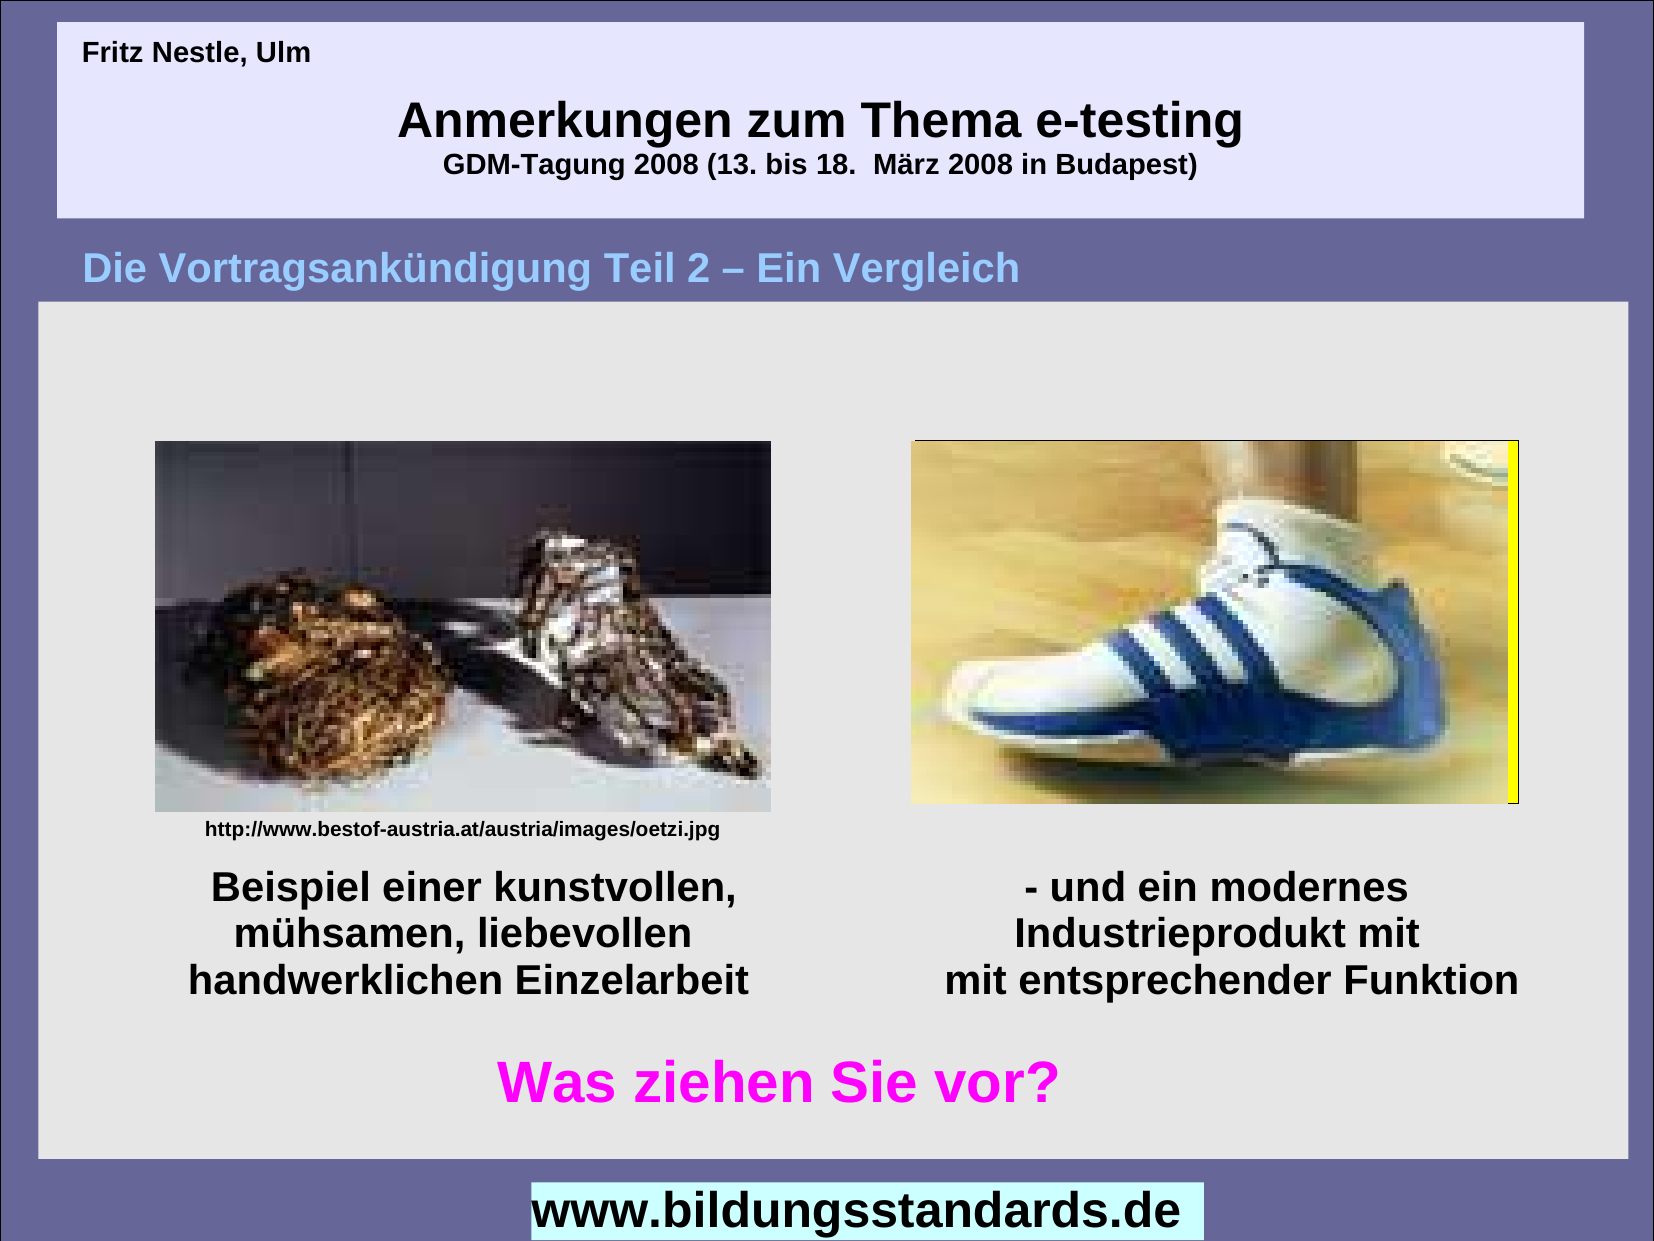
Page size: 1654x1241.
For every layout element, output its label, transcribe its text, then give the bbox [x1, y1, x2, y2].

text_box Die Vortragsankündigung Teil 2 – Ein Vergleich [82, 244, 1171, 295]
text_box Fritz Nestle, Ulm Anmerkungen zum Thema e-testing GDM-Tagung 2008 (13. bis 18. März 2008 in Budapest) [57, 22, 1585, 219]
text_box [0, 0, 1654, 1241]
text_box Was ist das? [915, 440, 1519, 804]
text_box http://www.bestof-austria.at/austria/images/oetzi.jpg Beispiel einer kunstvollen, - und ein modernes mühsamen, liebevollen Industrieprodukt mit handwerklichen Einzelarbeit mit entsprechender Funktion Was ziehen Sie vor? [38, 301, 1629, 1159]
picture [155, 441, 771, 812]
text_box www.bildungsstandards.de [531, 1182, 1204, 1241]
picture [911, 441, 1508, 804]
